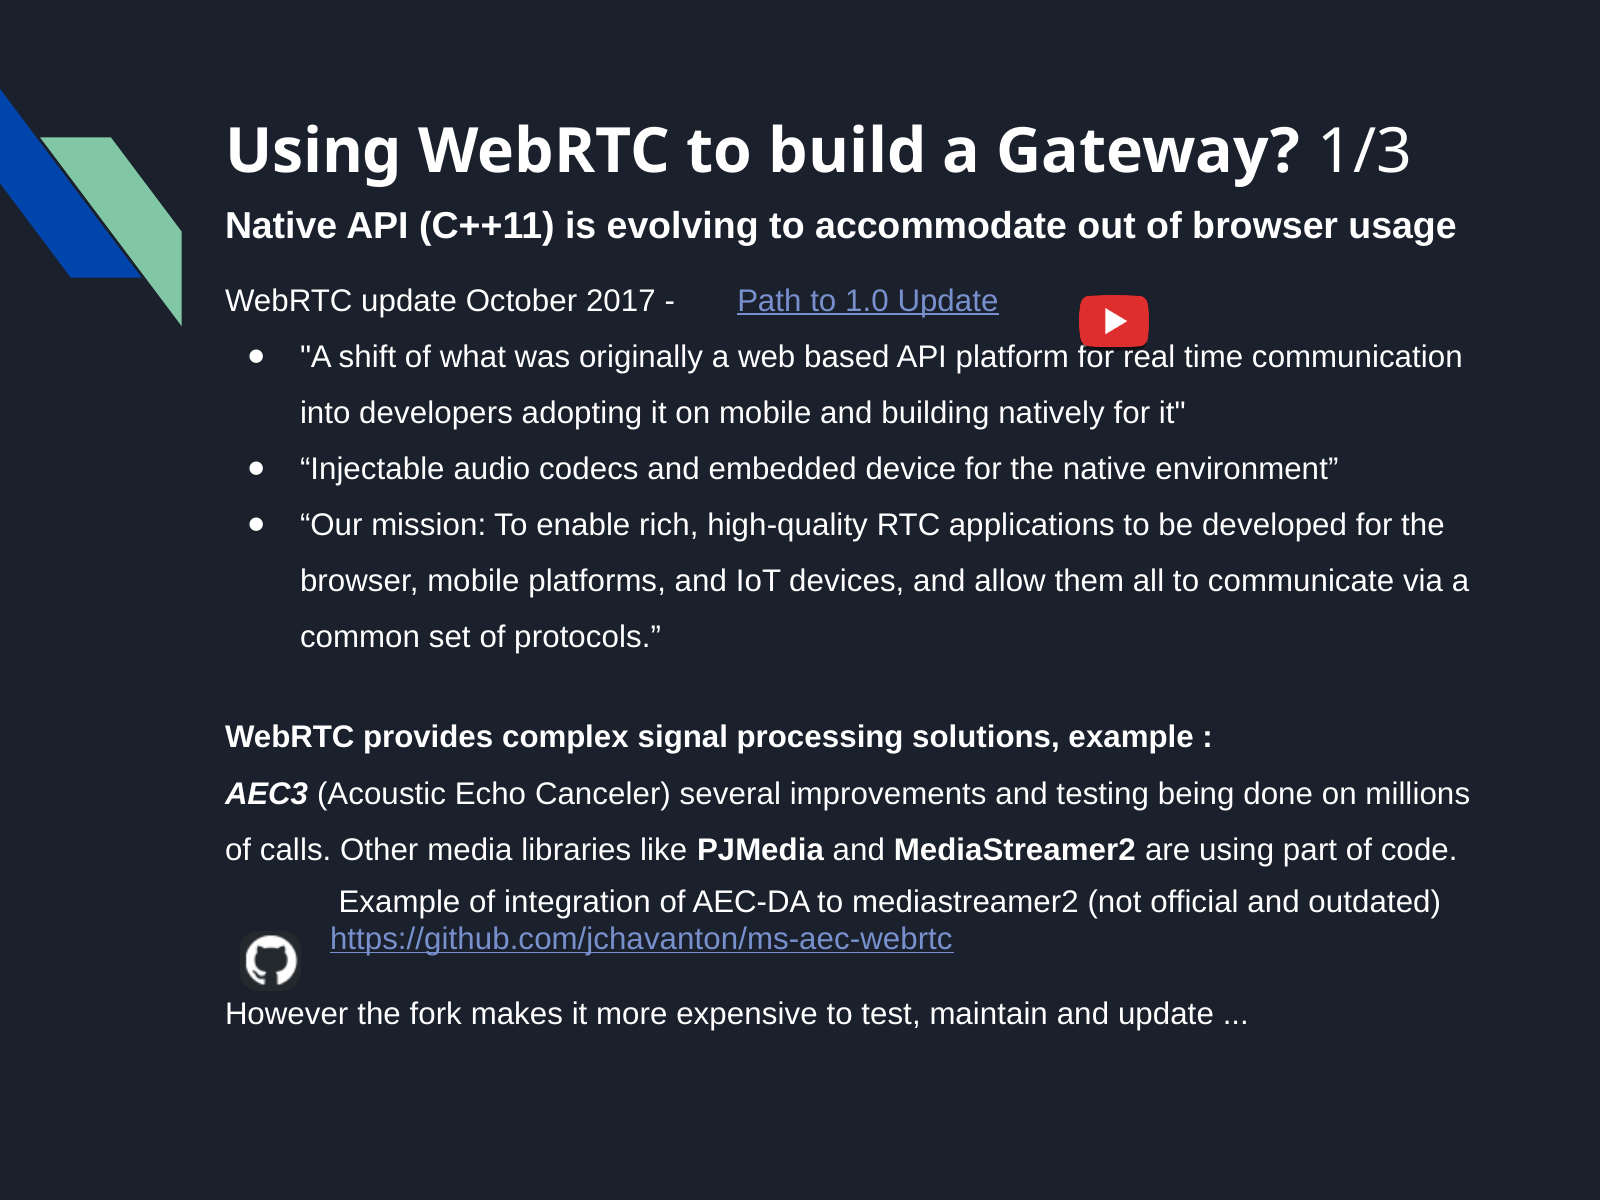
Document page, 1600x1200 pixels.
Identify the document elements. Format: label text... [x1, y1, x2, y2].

title Using WebRTC to build a Gateway? 1/3 [207, 91, 1541, 306]
picture [240, 931, 301, 991]
picture [1079, 286, 1149, 356]
list Native API (C++11) is evolving to accommodate out of browser usage WebRTC update October 2017 - Path to 1.0 Update "A shift of what was originally a web based API platform for real time communication into developers adopting it on mobile and building natively for it" “Injectable audio codecs and embedded device for the native environment” “Our mission: To enable rich, high-quality RTC applications to be developed for the browser, mobile platforms, and IoT devices, and allow them all to communicate via a common set of protocols.” WebRTC provides complex signal processing solutions, example : AEC3 (Acoustic Echo Canceler) several improvements and testing being done on millions of calls. Other media libraries like PJMedia and MediaStreamer2 are using part of code. Example of integration of AEC-DA to mediastreamer2 (not official and outdated) https://github.com/jchavanton/ms-aec-webrtc However the fork makes it more expensive to test, maintain and update ... [207, 161, 1521, 1135]
